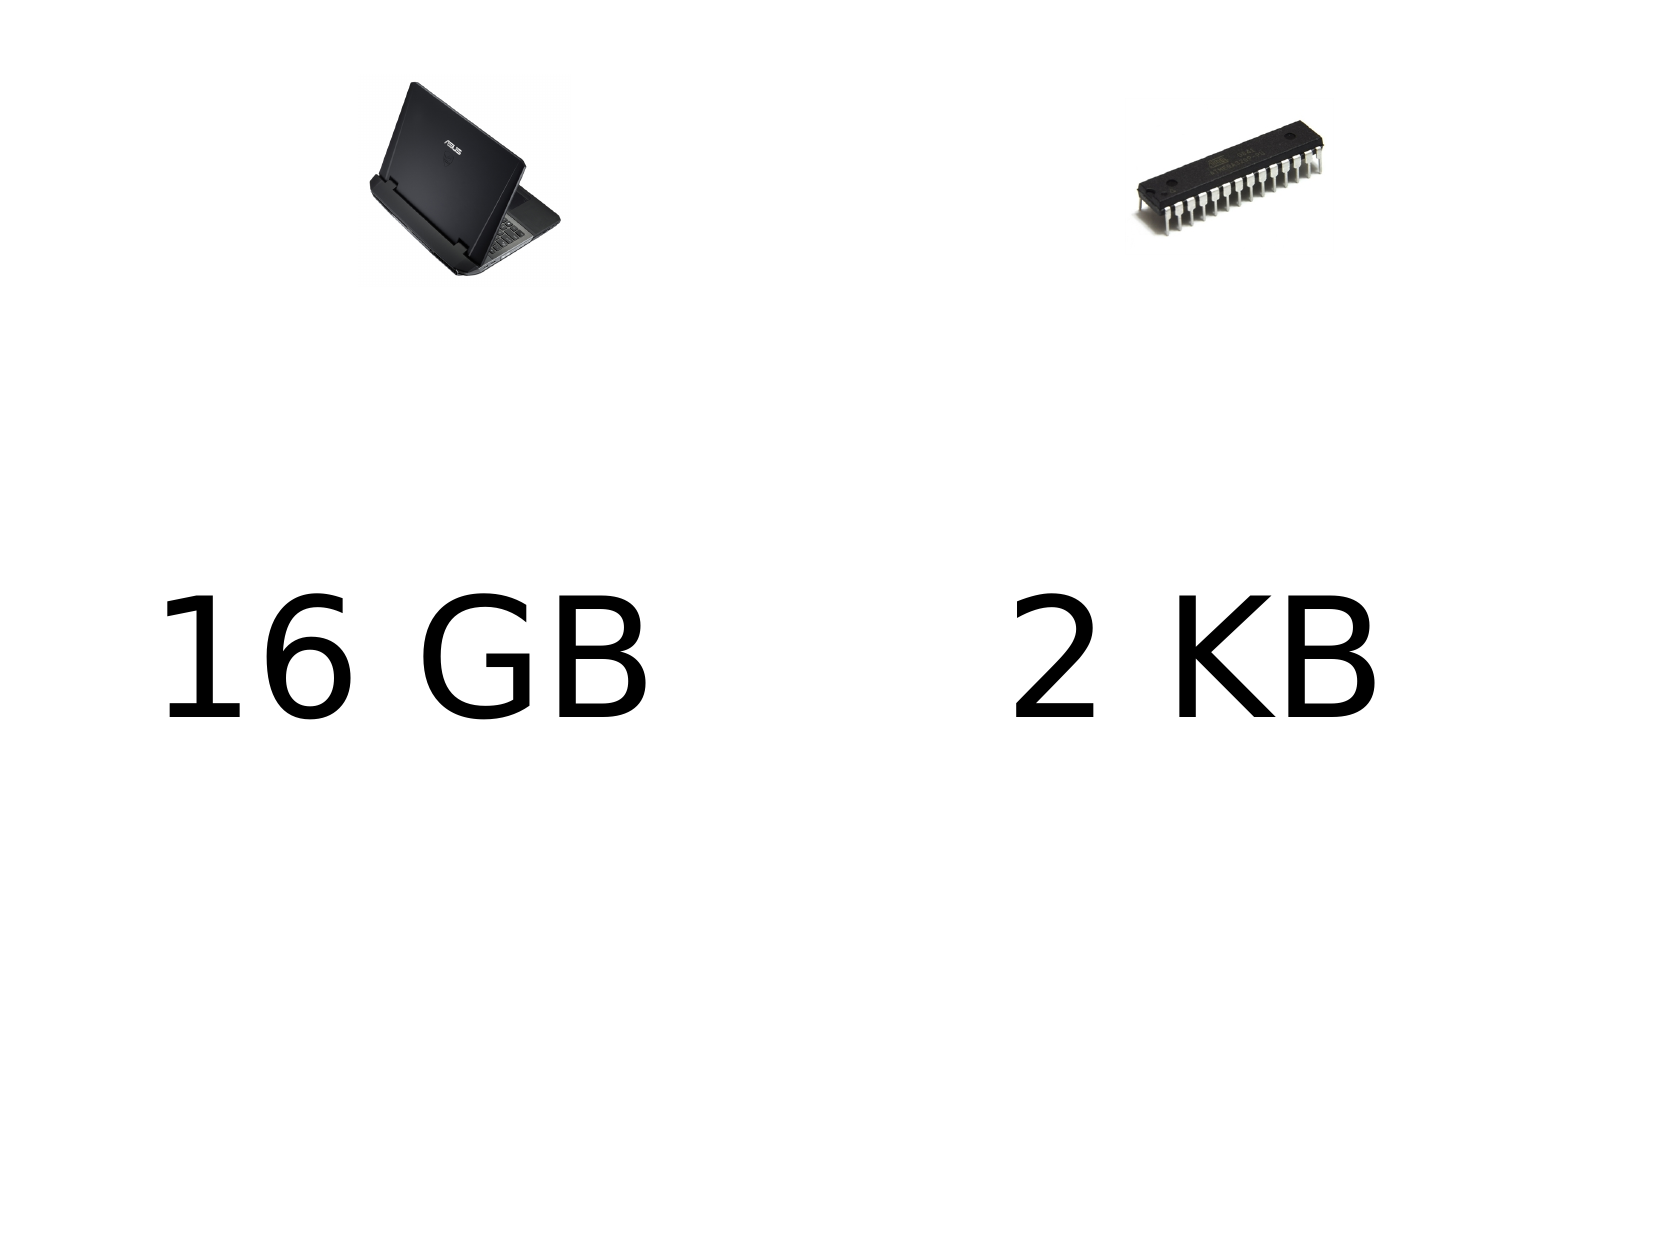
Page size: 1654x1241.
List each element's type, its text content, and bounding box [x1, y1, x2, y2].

picture [1125, 98, 1334, 256]
text_box 2 KB [990, 555, 1606, 796]
text_box 16 GB [135, 555, 781, 796]
picture [358, 74, 571, 287]
